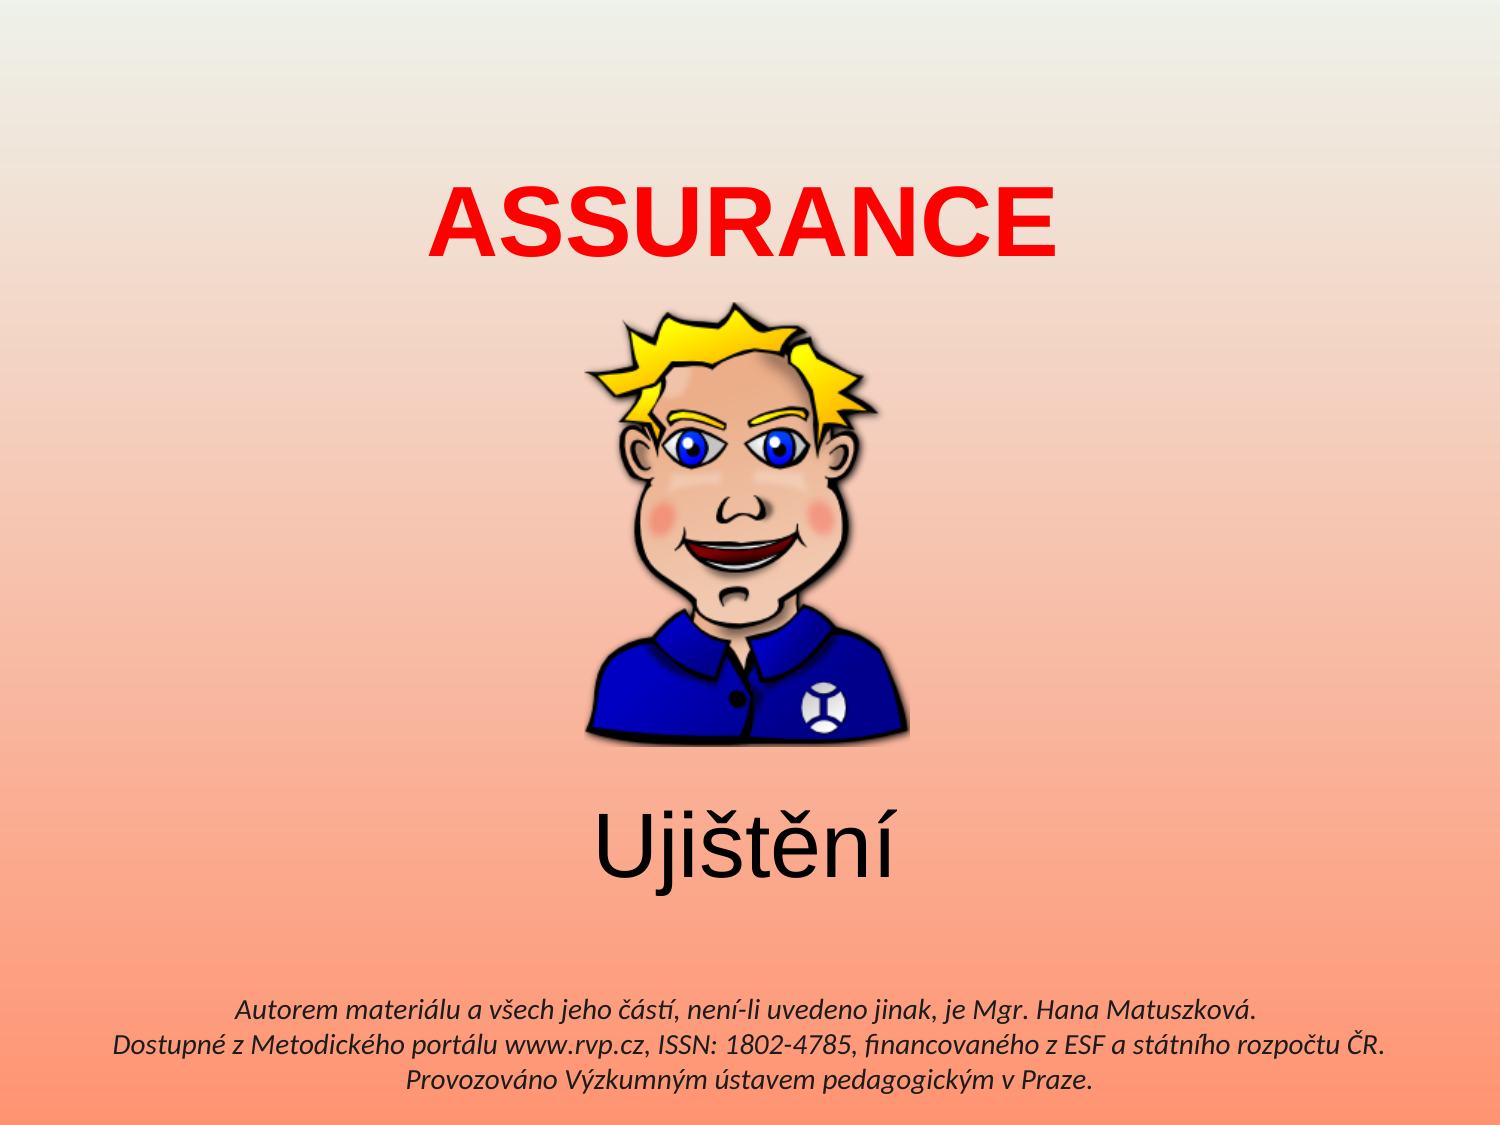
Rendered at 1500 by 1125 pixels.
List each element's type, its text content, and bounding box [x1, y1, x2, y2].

picture [584, 302, 910, 747]
text_box Autorem materiálu a všech jeho částí, není-li uvedeno jinak, je Mgr. Hana Matuszková. Dostupné z Metodického portálu www.rvp.cz, ISSN: 1802-4785, financovaného z ESF a státního rozpočtu ČR. Provozováno Výzkumným ústavem pedagogickým v Praze. [53, 992, 1447, 1094]
text_box Ujištění [577, 778, 914, 905]
text_box ASSURANCE [411, 148, 1076, 285]
